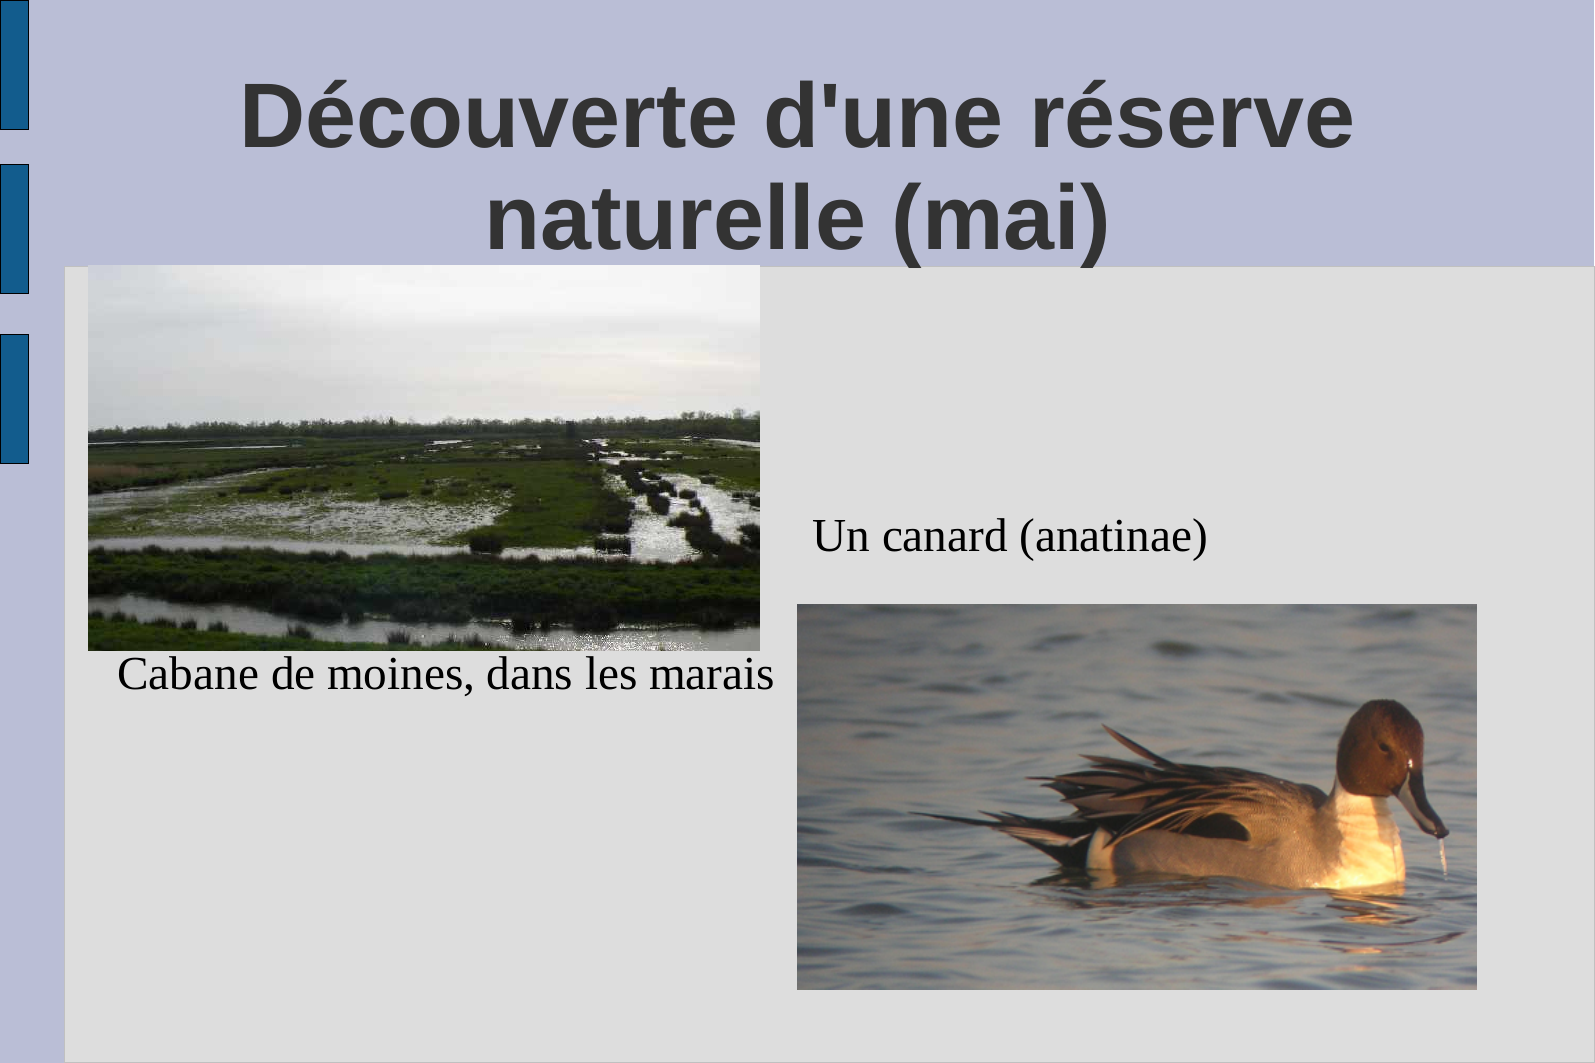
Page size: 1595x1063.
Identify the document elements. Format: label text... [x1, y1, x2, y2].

title Découverte d'une réserve naturelle (mai) [117, 64, 1479, 270]
chart [811, 507, 1477, 604]
picture [88, 265, 760, 651]
chart [117, 645, 782, 965]
picture [797, 604, 1477, 991]
